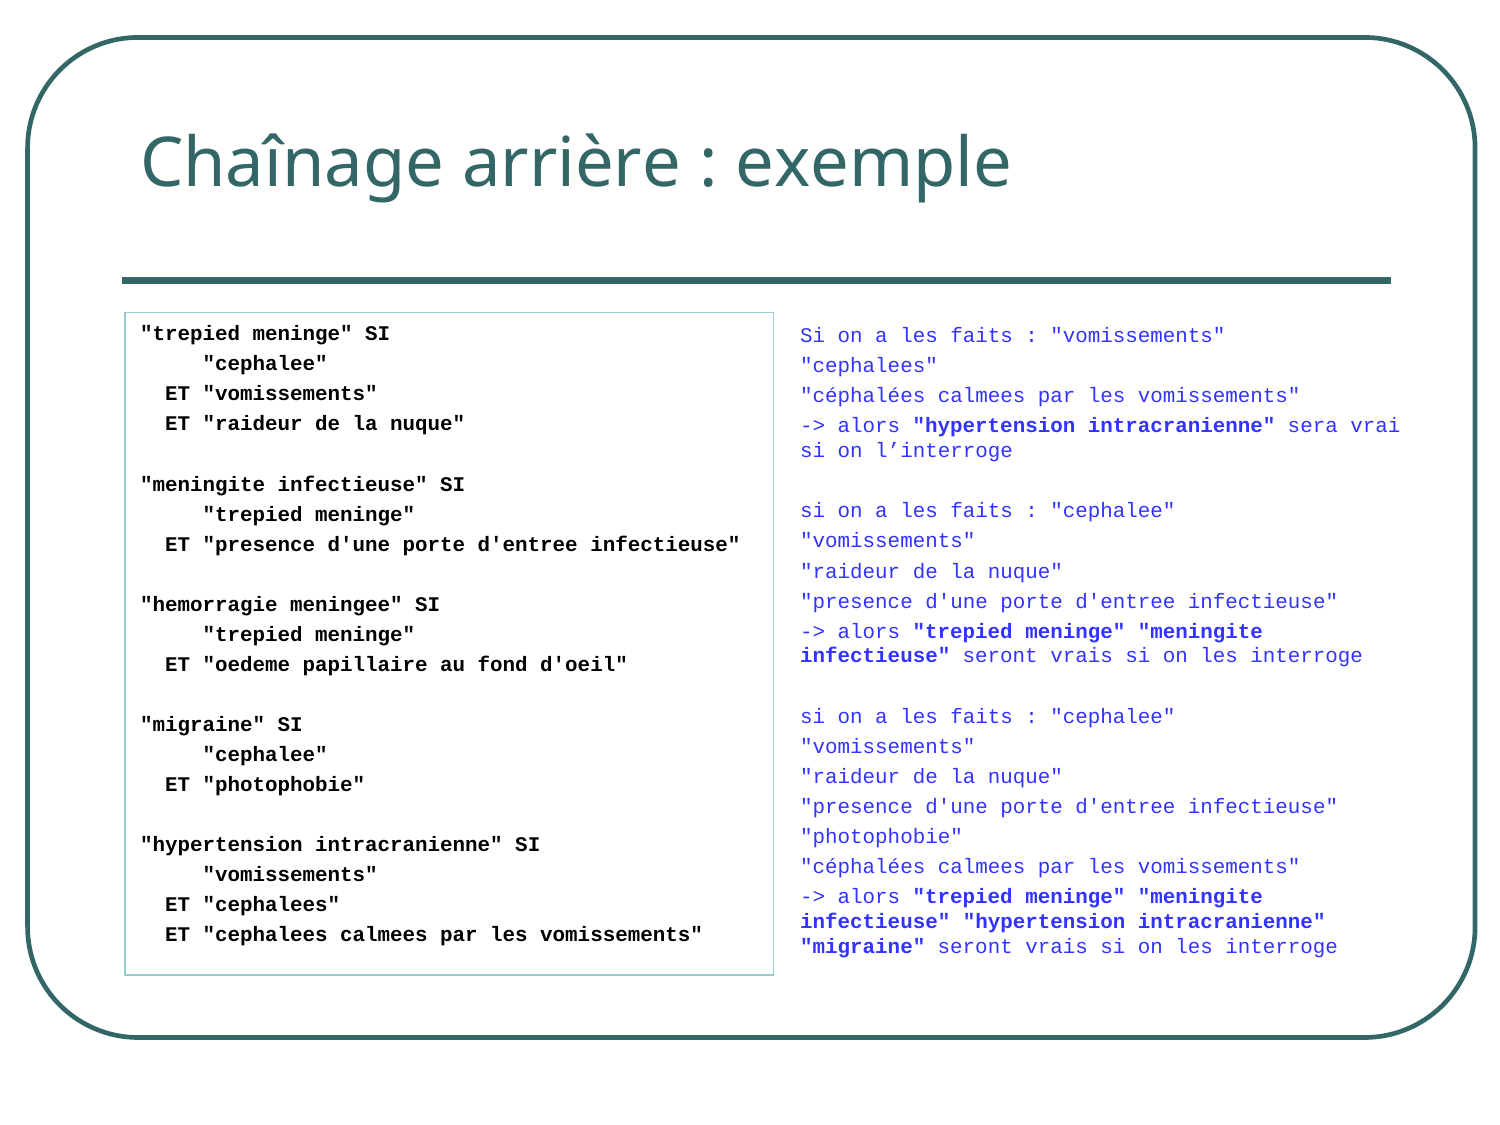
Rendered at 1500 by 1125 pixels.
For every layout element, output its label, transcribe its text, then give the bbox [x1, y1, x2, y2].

text_box Si on a les faits : "vomissements" "cephalees" "céphalées calmees par les vomissements" -> alors "hypertension intracranienne" sera vrai si on l’interroge si on a les faits : "cephalee" "vomissements" "raideur de la nuque" "presence d'une porte d'entree infectieuse" -> alors "trepied meninge" "meningite infectieuse" seront vrais si on les interroge si on a les faits : "cephalee" "vomissements" "raideur de la nuque" "presence d'une porte d'entree infectieuse" "photophobie" "céphalées calmees par les vomissements" -> alors "trepied meninge" "meningite infectieuse" "hypertension intracranienne" "migraine" seront vrais si on les interroge [785, 314, 1435, 977]
list "trepied meninge" SI "cephalee" ET "vomissements" ET "raideur de la nuque" "meningite infectieuse" SI "trepied meninge" ET "presence d'une porte d'entree infectieuse" "hemorragie meningee" SI "trepied meninge" ET "oedeme papillaire au fond d'oeil" "migraine" SI "cephalee" ET "photophobie" "hypertension intracranienne" SI "vomissements" ET "cephalees" ET "cephalees calmees par les vomissements" [125, 312, 774, 976]
title Chaînage arrière : exemple [125, 87, 1388, 208]
